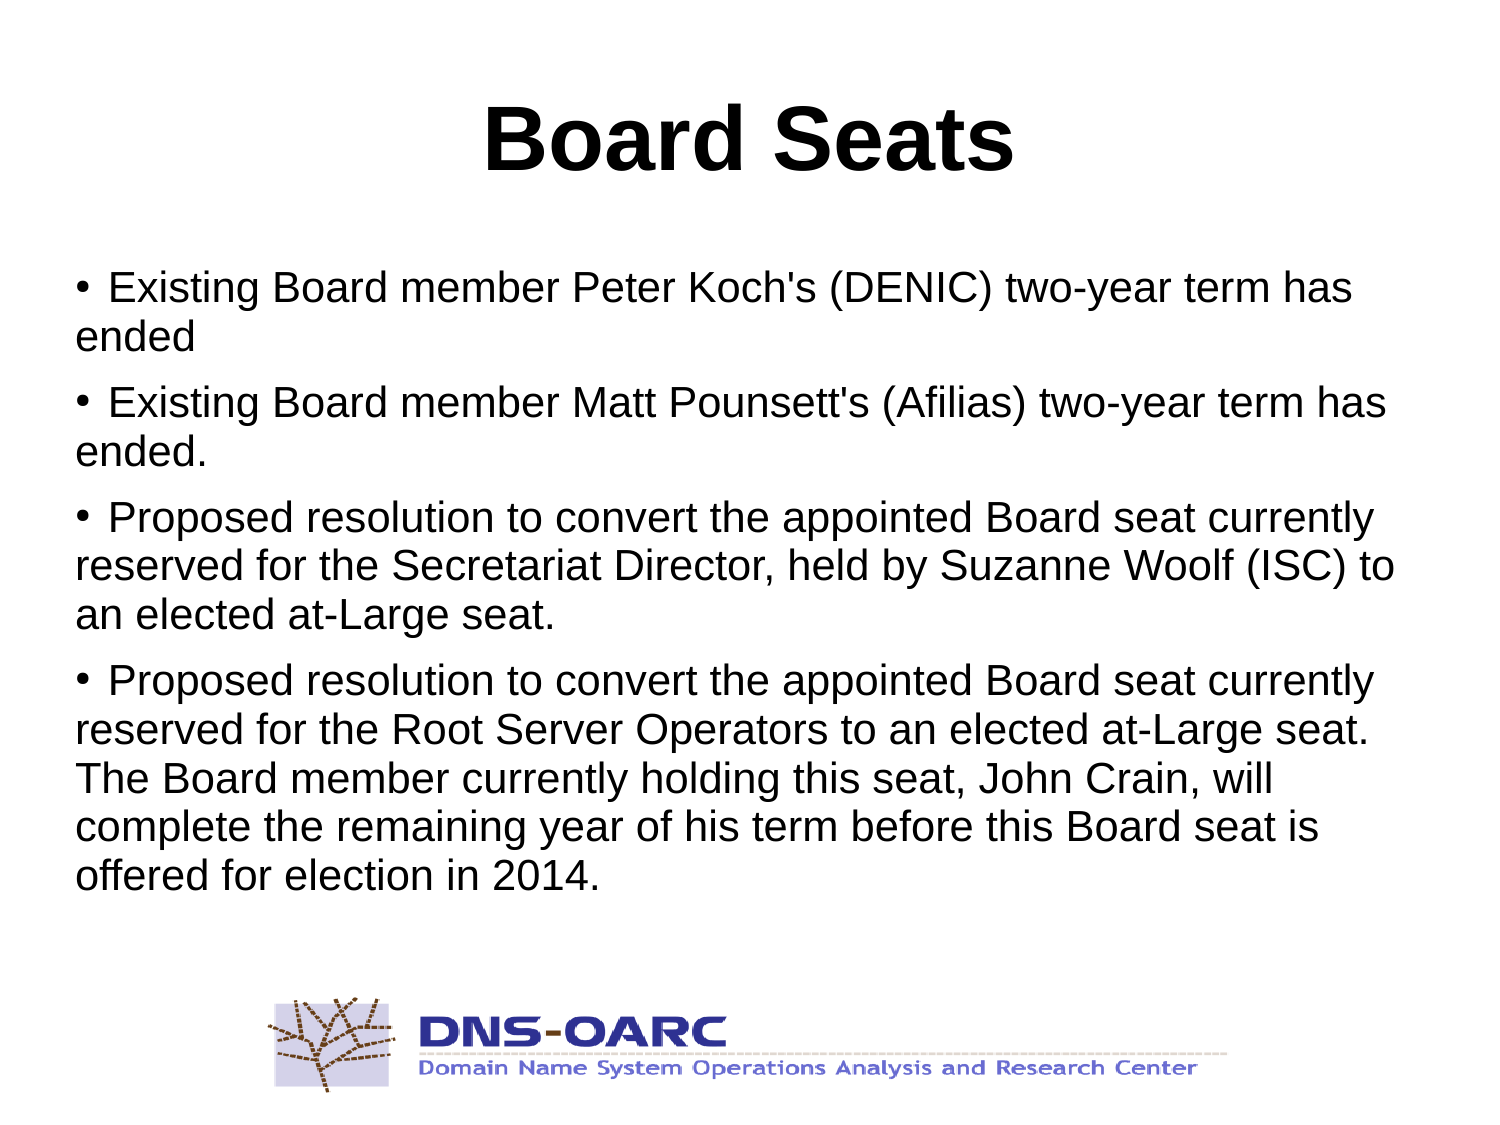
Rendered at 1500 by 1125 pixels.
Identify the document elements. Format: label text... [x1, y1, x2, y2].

list Existing Board member Peter Koch's (DENIC) two-year term has ended Existing Board member Matt Pounsett's (Afilias) two-year term has ended. Proposed resolution to convert the appointed Board seat currently reserved for the Secretariat Director, held by Suzanne Woolf (ISC) to an elected at-Large seat. Proposed resolution to convert the appointed Board seat currently reserved for the Root Server Operators to an elected at-Large seat. The Board member currently holding this seat, John Crain, will complete the remaining year of his term before this Board seat is offered for election in 2014. [75, 263, 1425, 916]
title Board Seats [75, 44, 1425, 233]
picture [214, 991, 1259, 1099]
